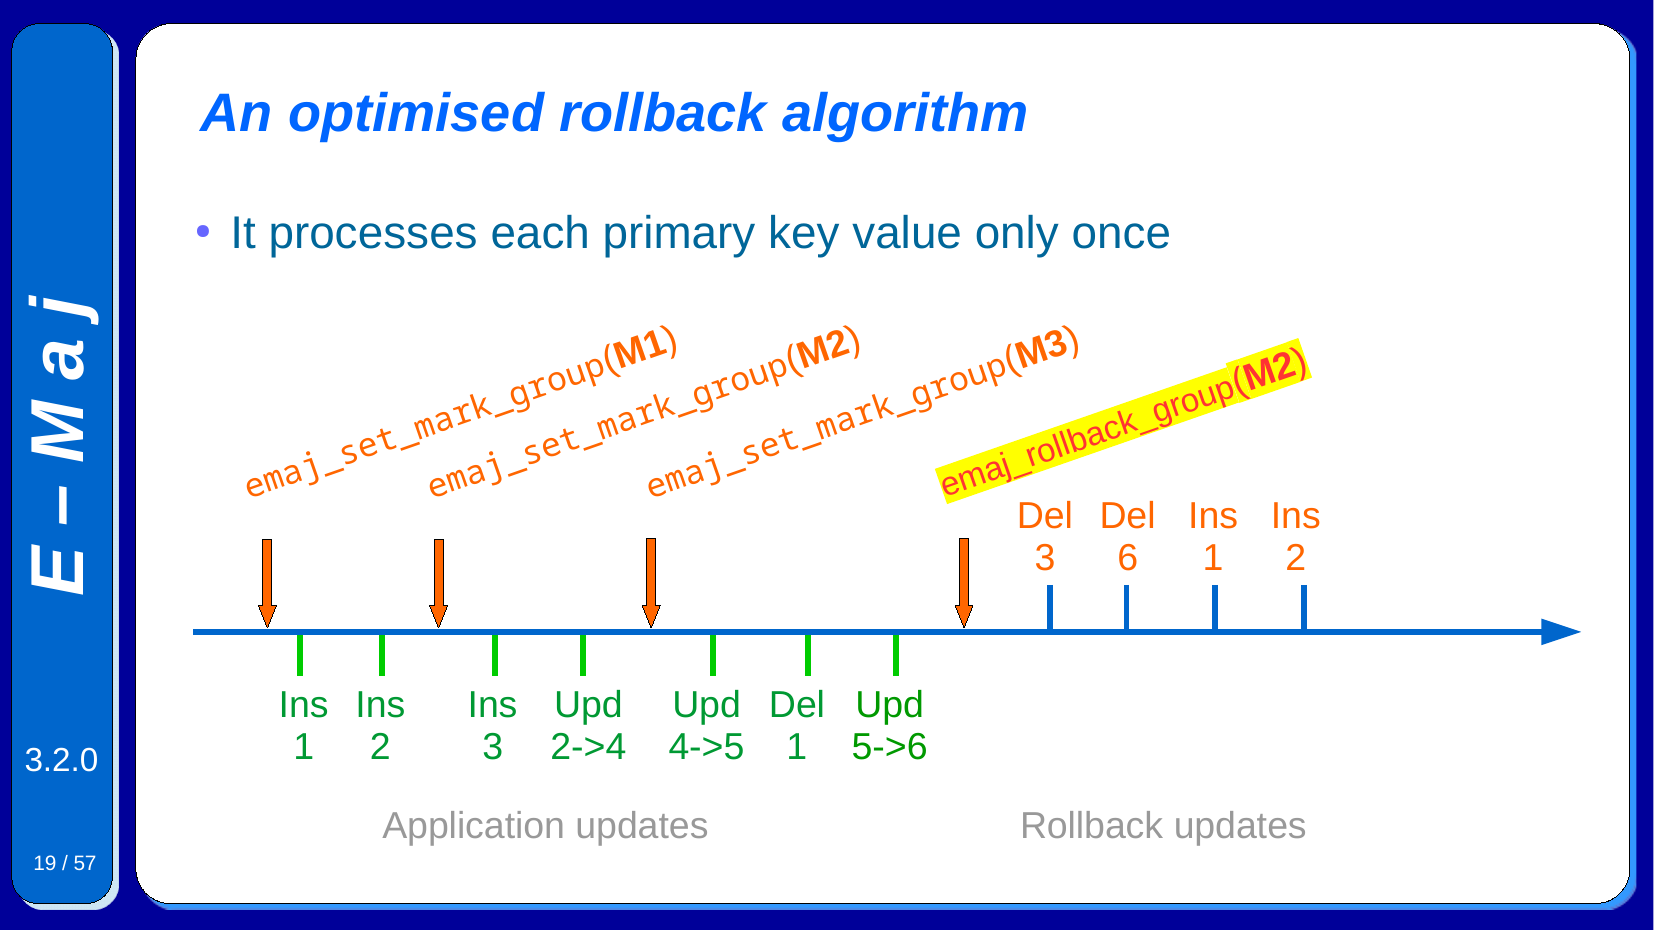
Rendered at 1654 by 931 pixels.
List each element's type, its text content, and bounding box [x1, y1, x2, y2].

text_box Ins 1 [1187, 487, 1256, 588]
title An optimised rollback algorithm [200, 34, 1575, 191]
text_box Del 3 [1002, 487, 1084, 588]
text_box Rollback updates [1005, 796, 1428, 854]
text_box Ins 1 [263, 676, 340, 777]
text_box Ins 2 [340, 676, 432, 777]
text_box emaj_rollback_group(M2) [917, 313, 1369, 530]
text_box [642, 538, 661, 628]
text_box emaj_set_mark_group(M2) [403, 302, 887, 530]
text_box Upd 5->6 [836, 676, 962, 777]
text_box Ins 2 [1256, 487, 1347, 588]
text_box Upd 4->5 [653, 676, 779, 777]
text_box [955, 538, 973, 628]
text_box Ins 3 [452, 676, 535, 777]
text_box Application updates [367, 796, 805, 854]
text_box emaj_set_mark_group(M3) [622, 302, 1105, 530]
text_box emaj_set_mark_group(M1) [220, 302, 700, 530]
text_box Del 6 [1084, 487, 1187, 588]
text_box [258, 539, 277, 628]
text_box Del 1 [779, 676, 836, 777]
text_box Upd 2->4 [535, 676, 653, 777]
list It processes each primary key value only once [177, 206, 1587, 827]
text_box [429, 539, 448, 628]
